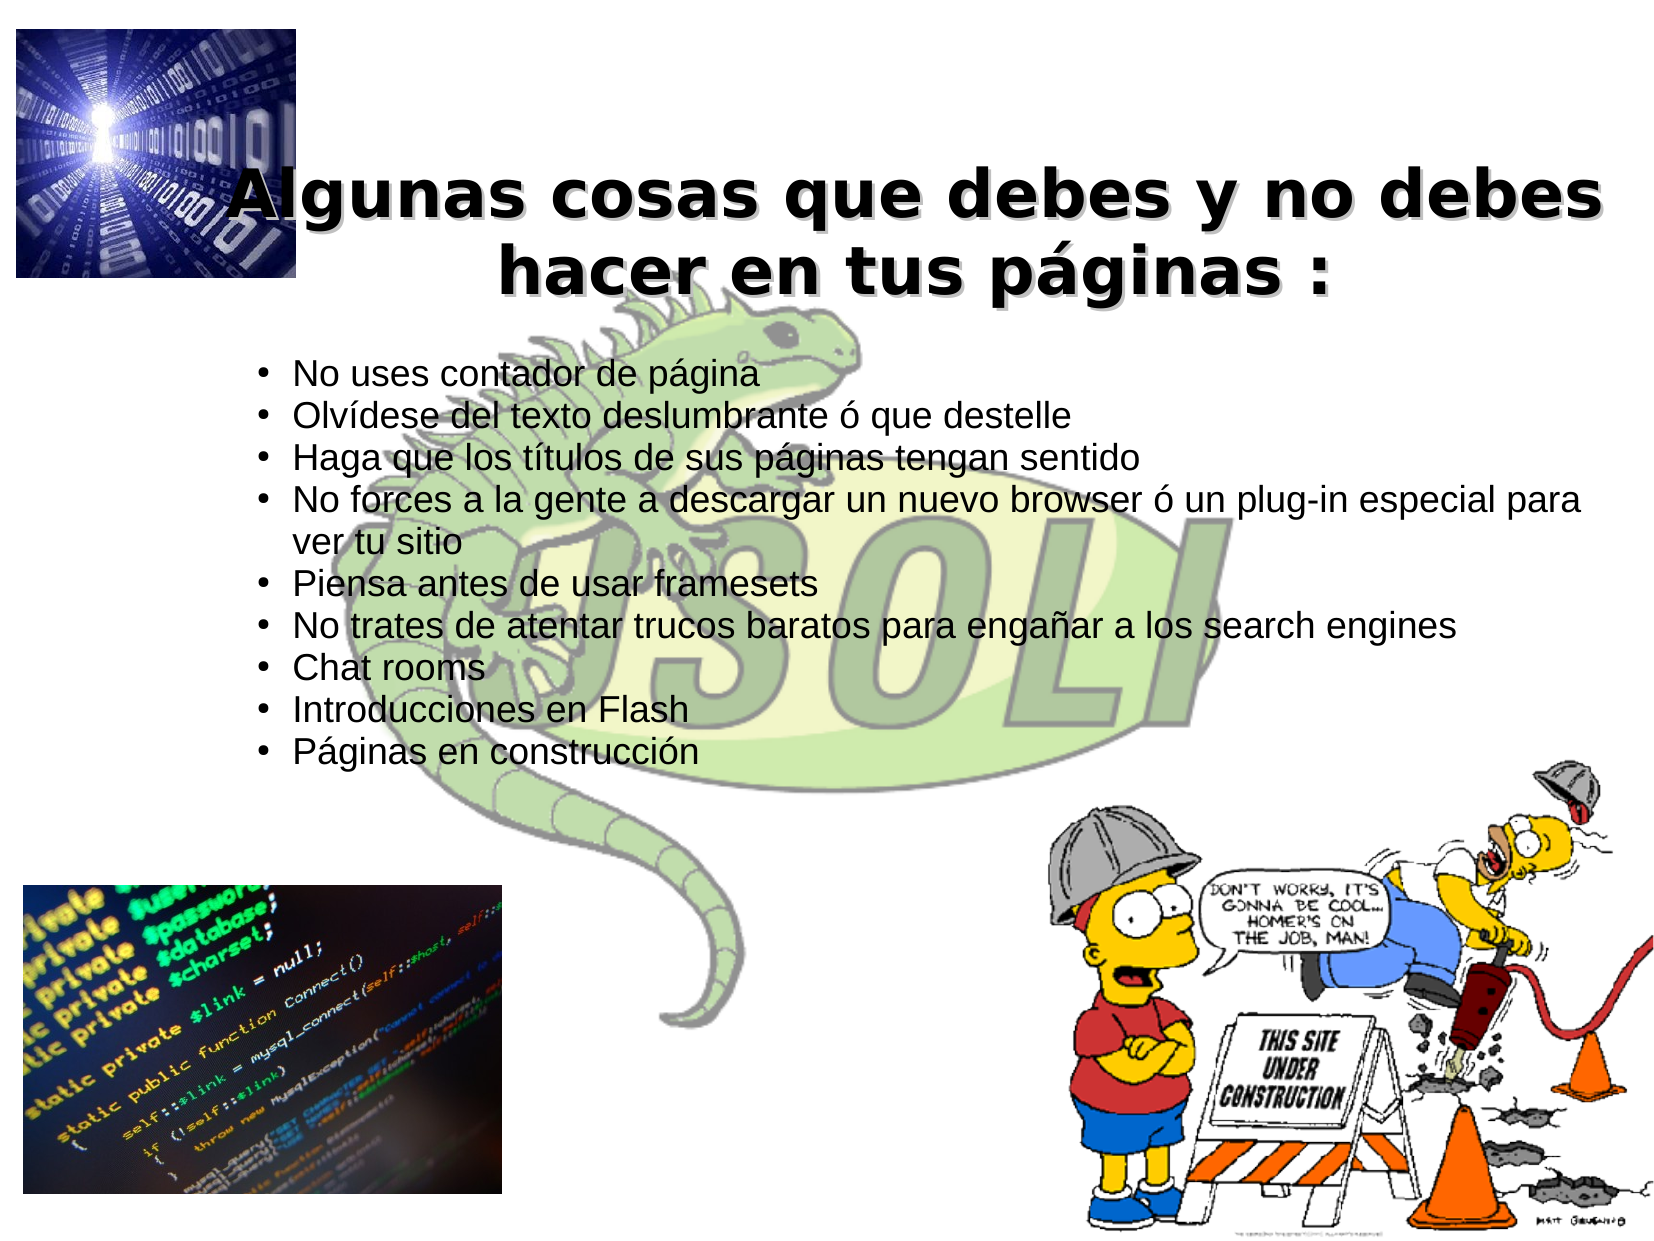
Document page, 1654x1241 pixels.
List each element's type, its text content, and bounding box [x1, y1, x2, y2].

picture [16, 29, 296, 278]
picture [23, 738, 1654, 1239]
text_box Algunas cosas que debes y no debes hacer en tus páginas : No uses contador de página Olvídese del texto deslumbrante ó que destelle Haga que los títulos de sus páginas tengan sentido No forces a la gente a descargar un nuevo browser ó un plug-in especial para ver tu sitio Piensa antes de usar framesets No trates de atentar trucos baratos para engañar a los search engines Chat rooms Introducciones en Flash Páginas en construcción [206, 147, 1625, 780]
